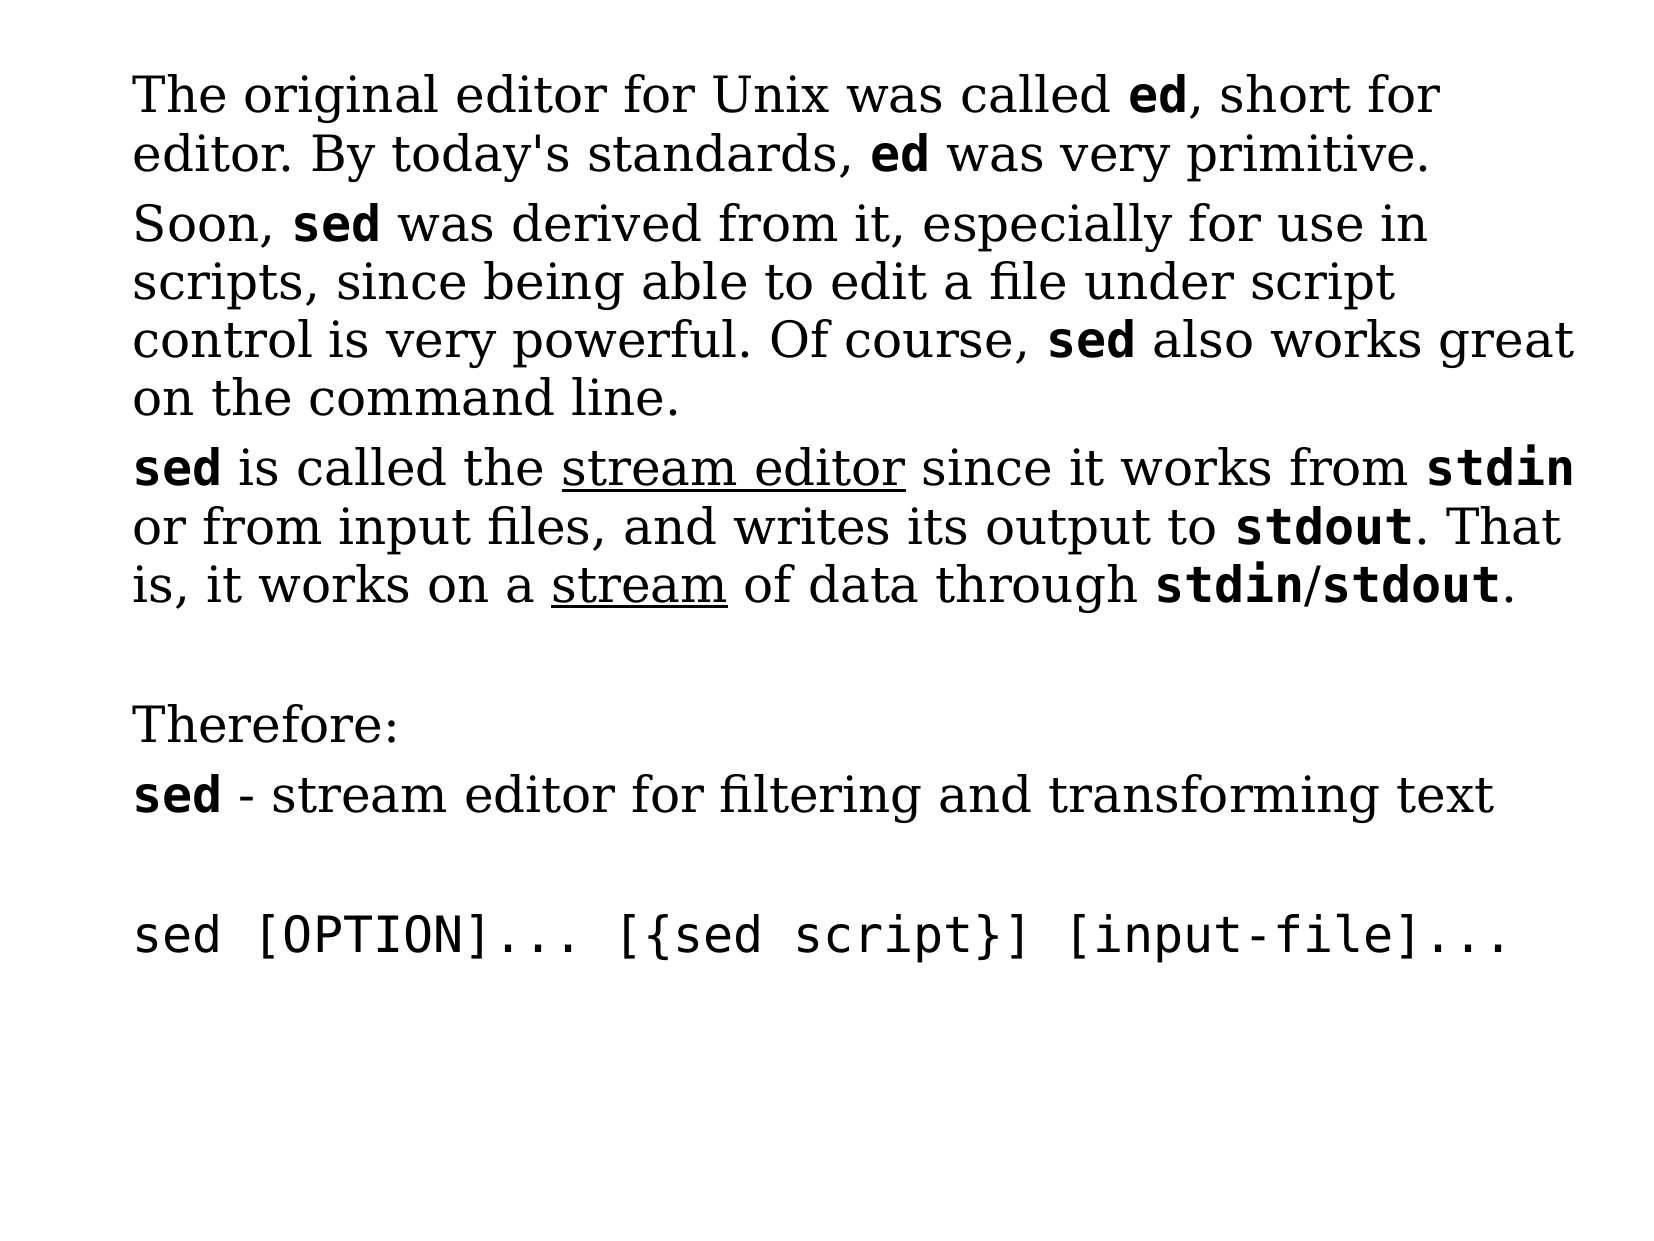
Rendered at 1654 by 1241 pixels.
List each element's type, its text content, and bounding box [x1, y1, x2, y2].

text_box The original editor for Unix was called ed, short for editor. By today's standards, ed was very primitive. Soon, sed was derived from it, especially for use in scripts, since being able to edit a file under script control is very powerful. Of course, sed also works great on the command line. sed is called the stream editor since it works from stdin or from input files, and writes its output to stdout. That is, it works on a stream of data through stdin/stdout. Therefore: sed - stream editor for filtering and transforming text sed [OPTION]... [{sed script}] [input-file]... [118, 59, 1595, 972]
